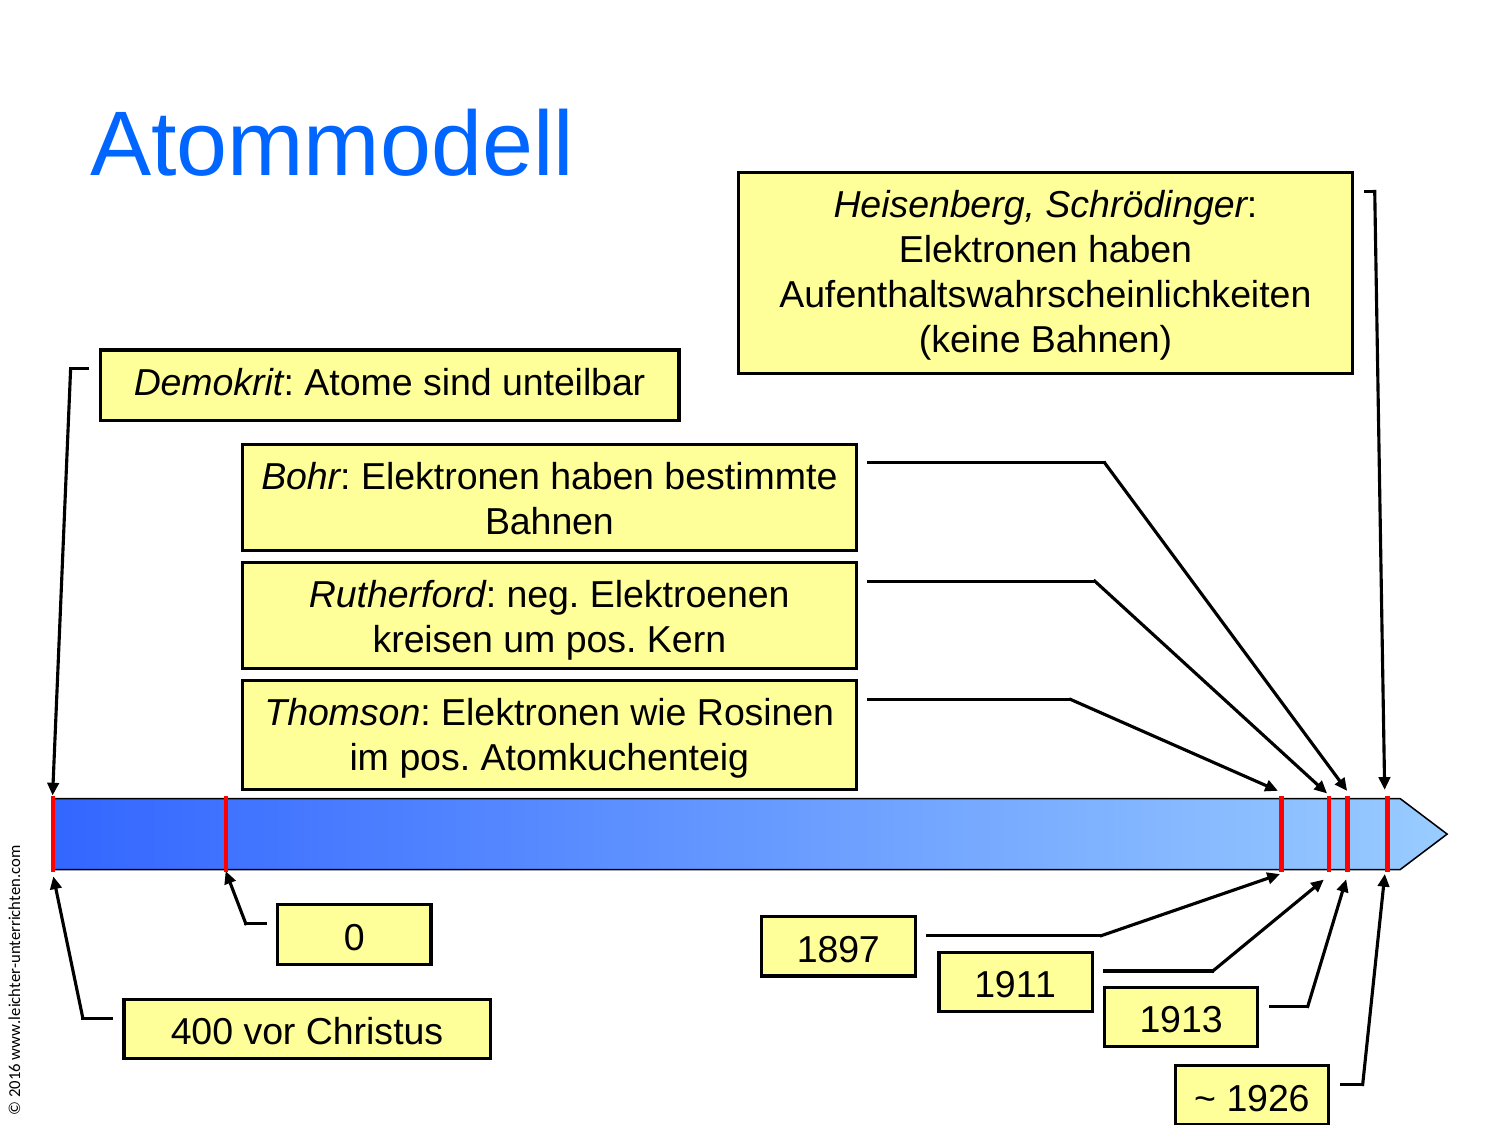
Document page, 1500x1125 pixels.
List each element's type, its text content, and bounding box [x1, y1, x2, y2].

text_box [1390, 798, 1448, 870]
text_box [1331, 798, 1345, 870]
text_box Rutherford: neg. Elektroenen kreisen um pos. Kern [242, 562, 857, 669]
text_box [55, 798, 224, 870]
text_box Heisenberg, Schrödinger: Elektronen haben Aufenthaltswahrscheinlichkeiten (keine Bahnen) [738, 173, 1353, 374]
text_box [1350, 798, 1385, 870]
text_box [1284, 798, 1327, 870]
text_box [228, 798, 1279, 870]
text_box ~ 1926 [1175, 1066, 1329, 1125]
text_box 1911 [939, 952, 1093, 1011]
text_box 400 vor Christus [124, 999, 490, 1059]
text_box 1913 [1104, 988, 1258, 1047]
text_box 1897 [762, 917, 915, 976]
text_box 0 [278, 905, 431, 964]
text_box Demokrit: Atome sind unteilbar [100, 350, 679, 421]
text_box Thomson: Elektronen wie Rosinen im pos. Atomkuchenteig [242, 681, 857, 790]
text_box Bohr: Elektronen haben bestimmte Bahnen [242, 444, 857, 551]
title Atommodell [75, 45, 1426, 233]
